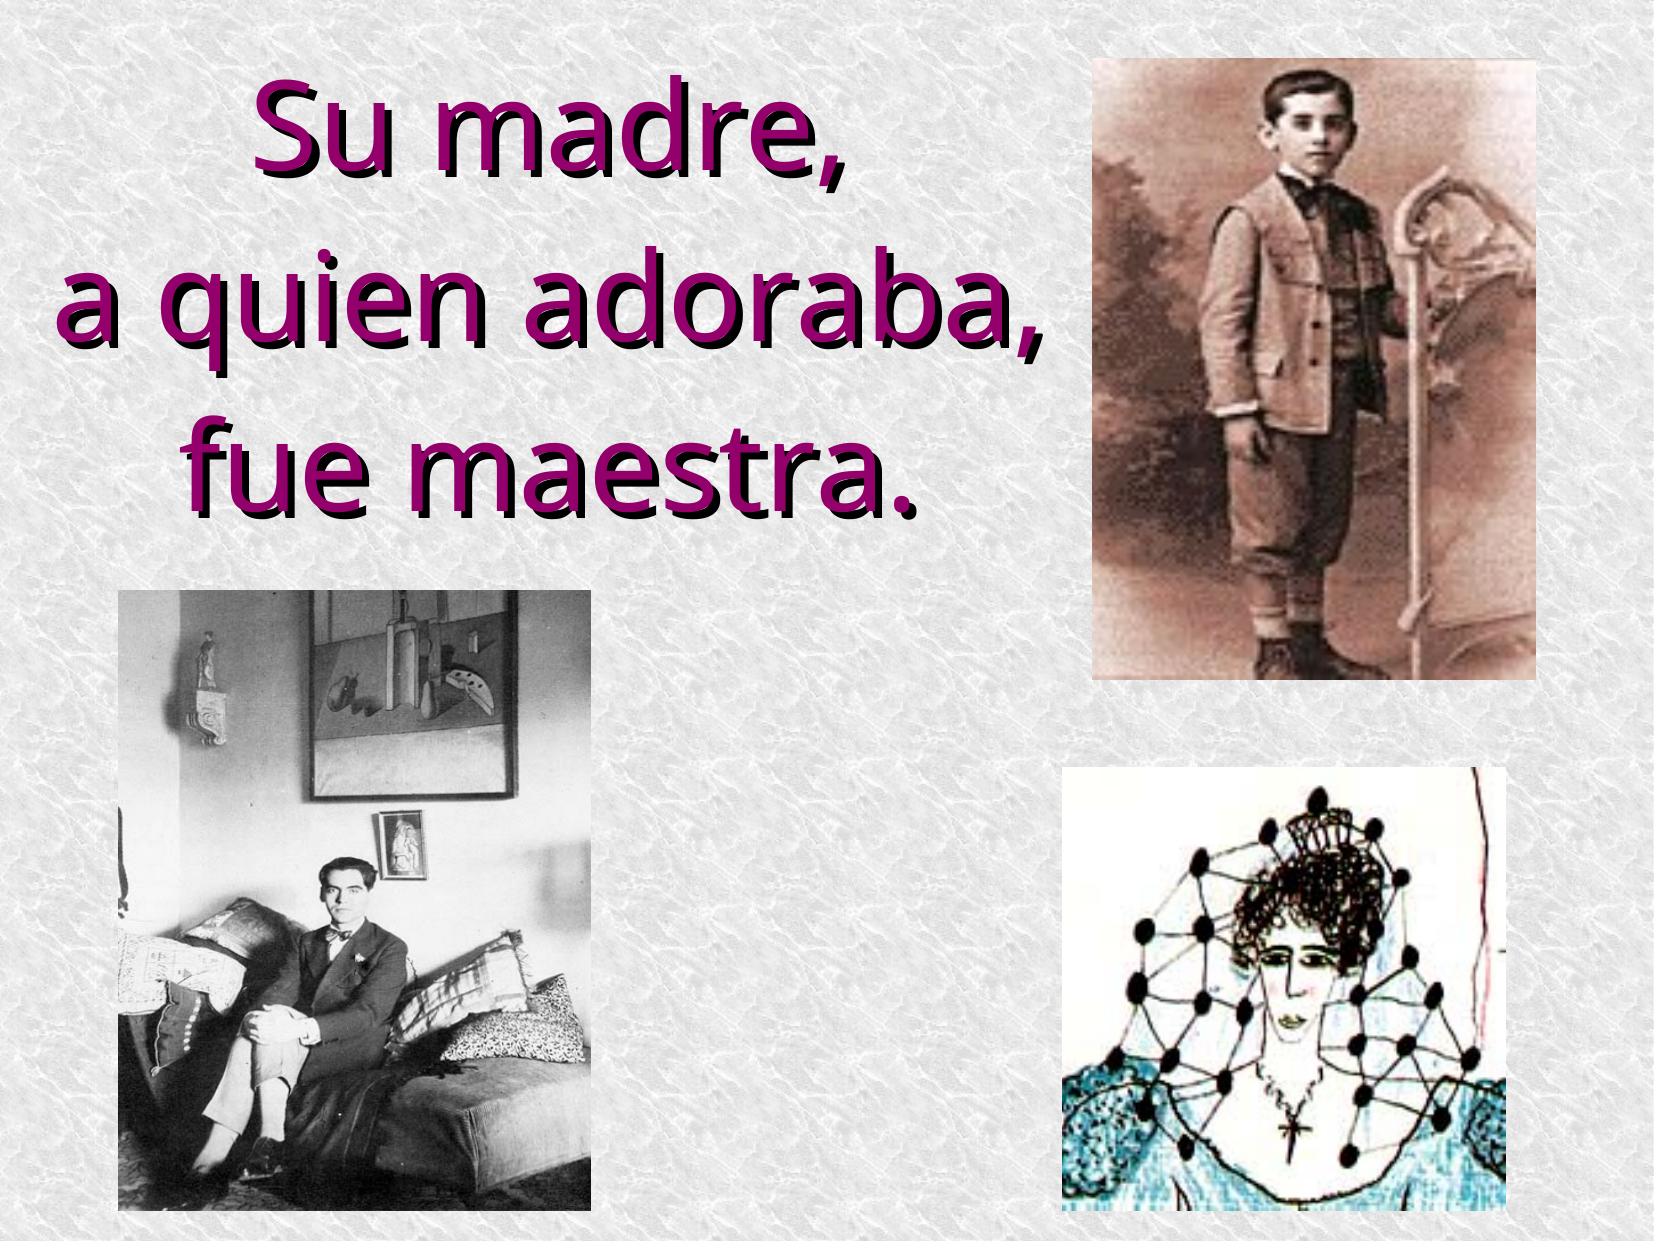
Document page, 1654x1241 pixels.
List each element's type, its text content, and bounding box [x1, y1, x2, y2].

picture [0, 0, 1654, 1241]
text_box Su madre, a quien adoraba, fue maestra. [36, 29, 1004, 568]
